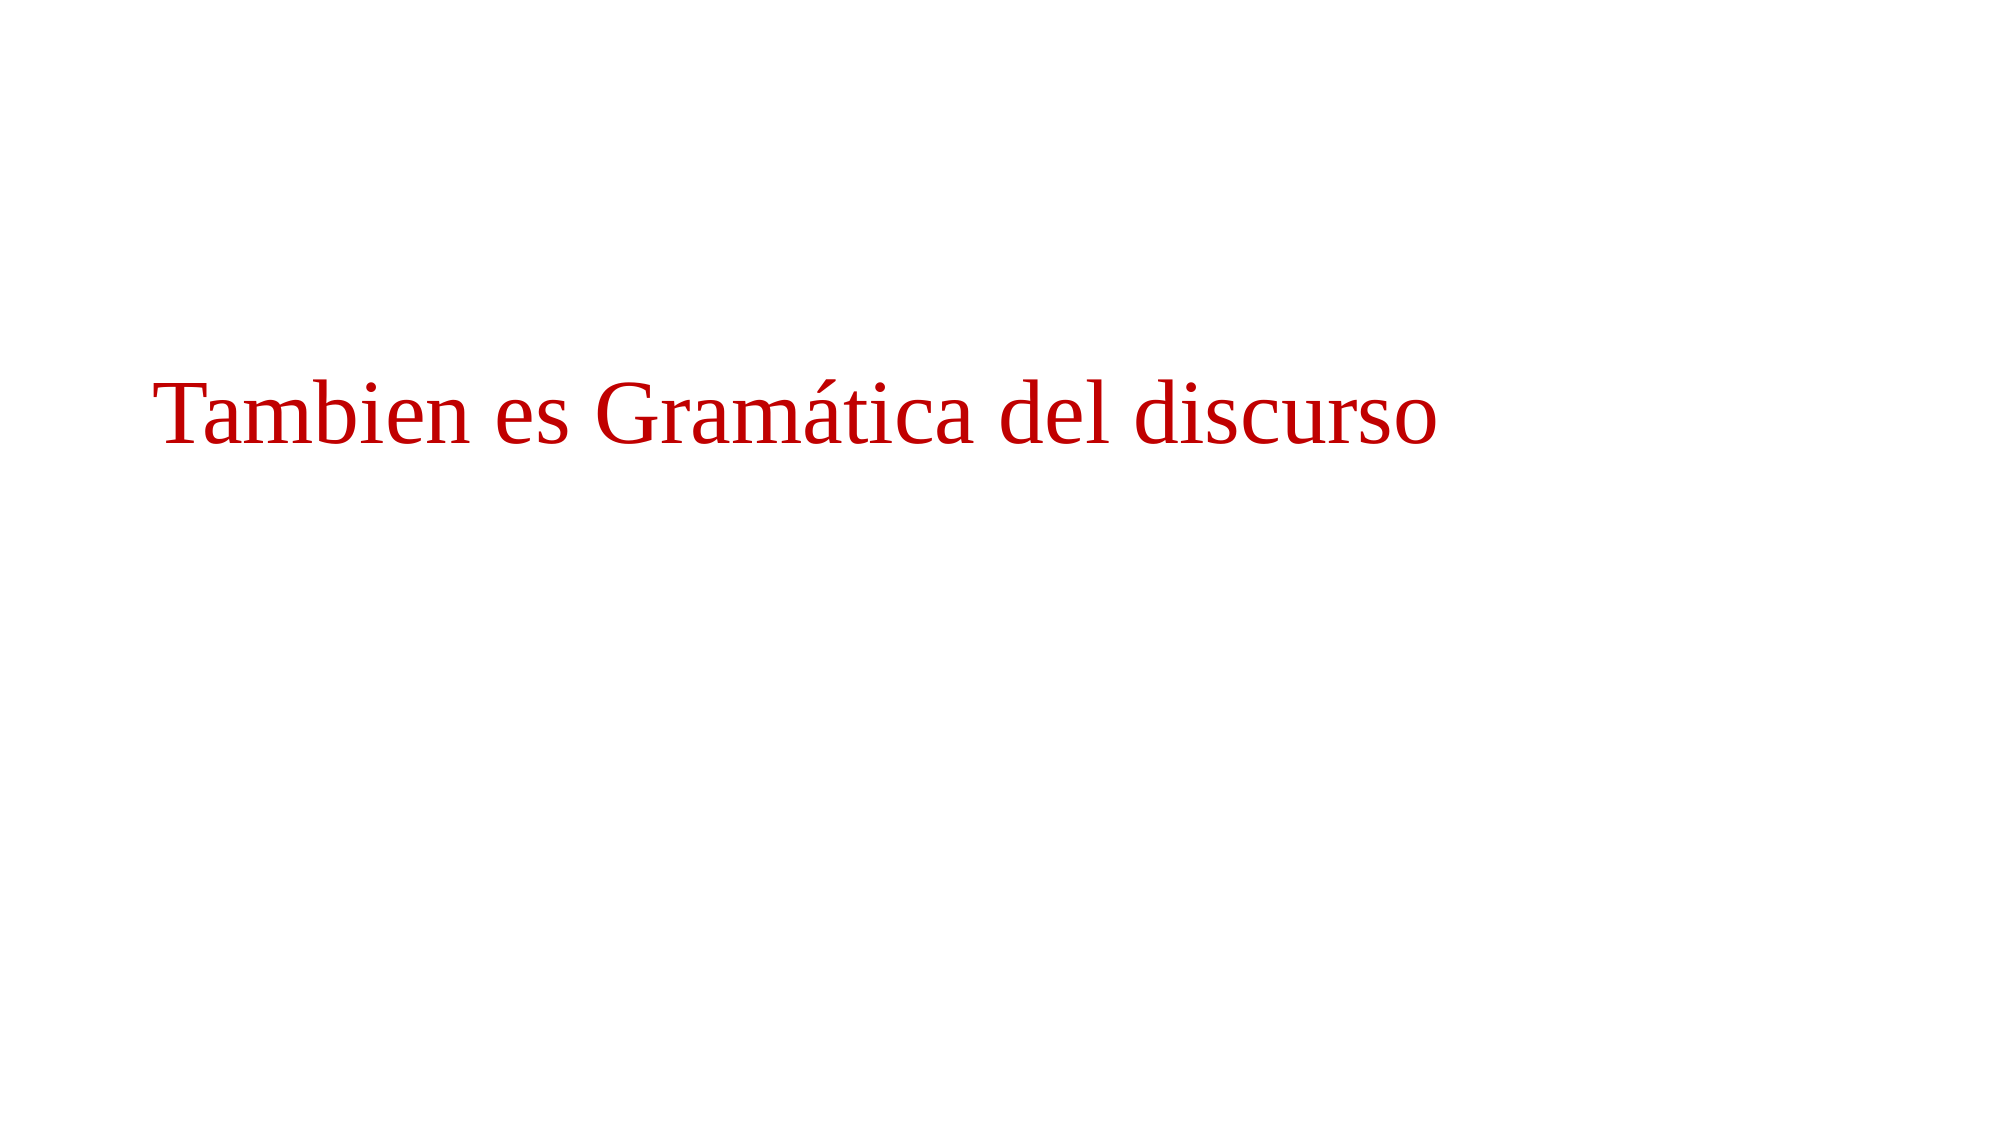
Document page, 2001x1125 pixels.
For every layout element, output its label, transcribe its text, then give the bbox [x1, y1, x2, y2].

list Tambien es Gramática del discurso [137, 106, 1863, 1014]
